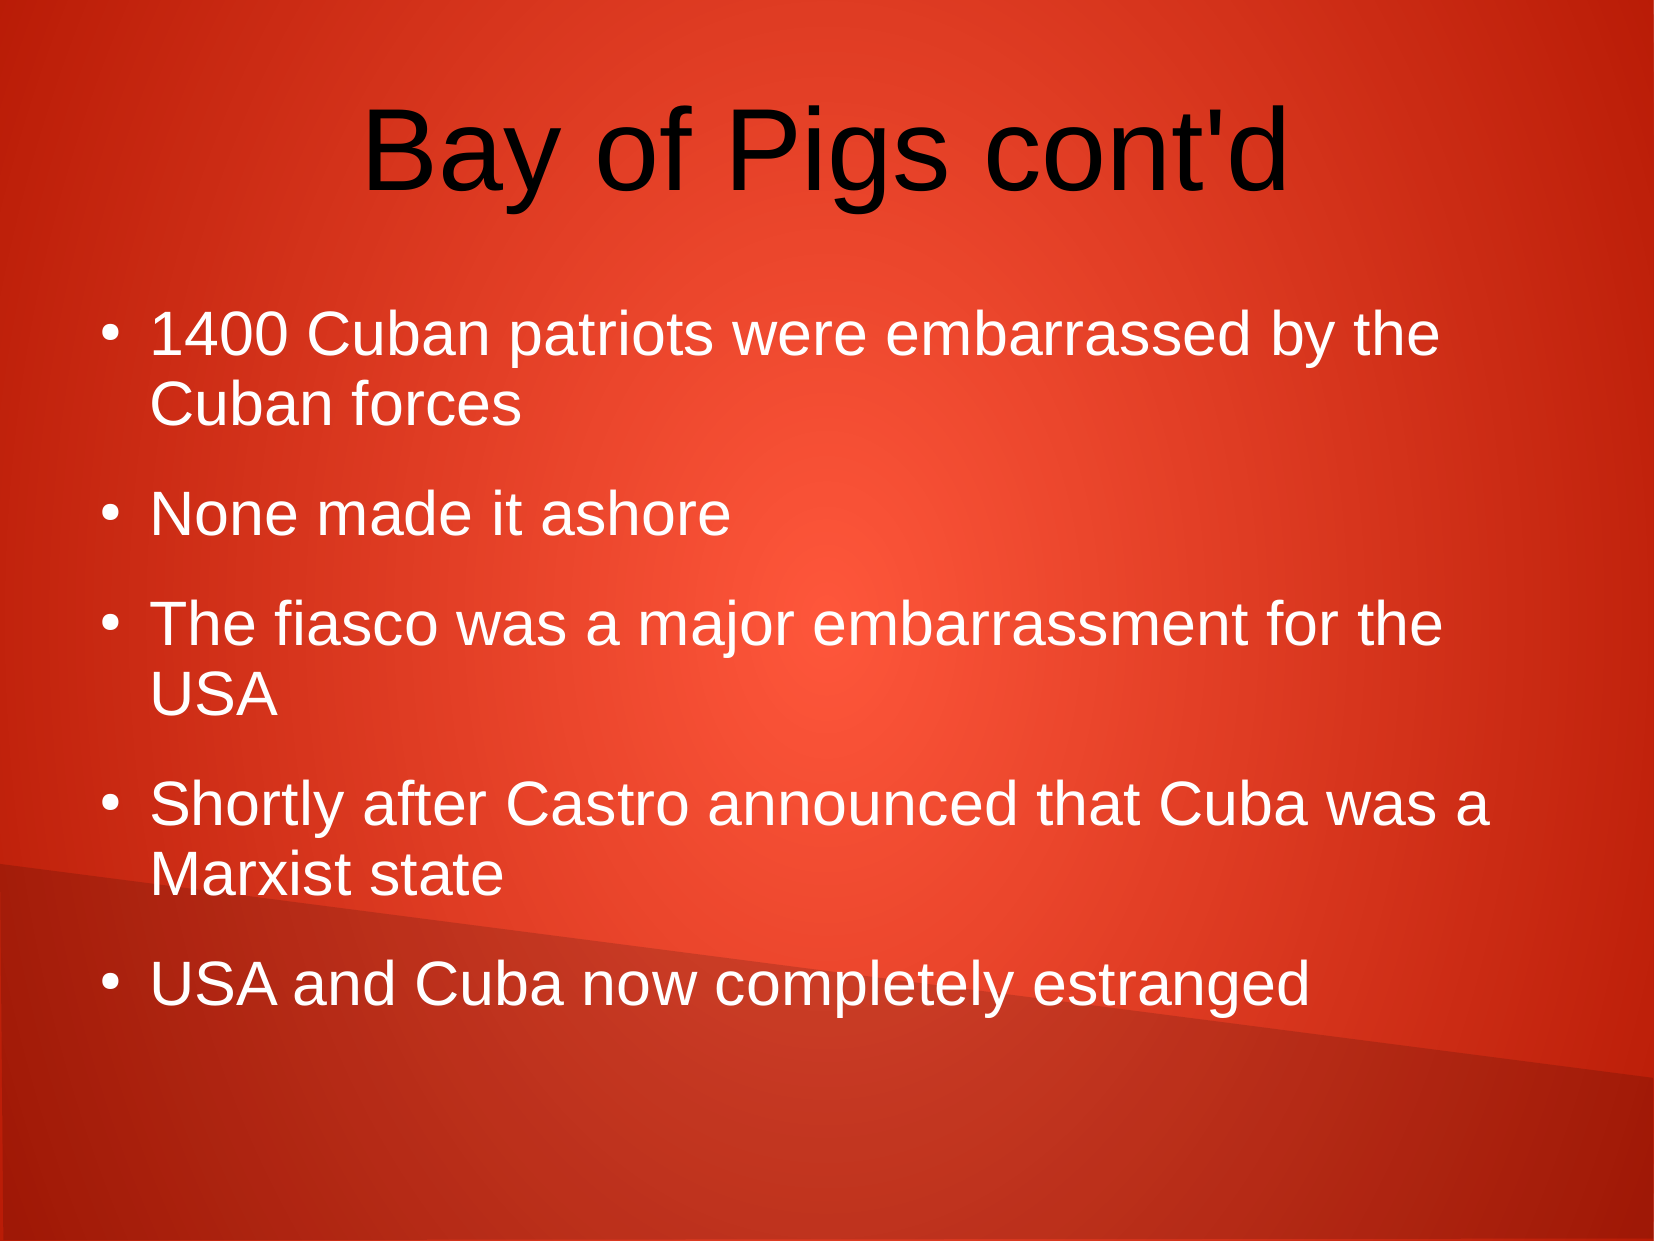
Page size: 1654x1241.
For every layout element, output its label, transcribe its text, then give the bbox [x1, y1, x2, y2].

title Bay of Pigs cont'd [82, 47, 1571, 252]
list 1400 Cuban patriots were embarrassed by the Cuban forces None made it ashore The fiasco was a major embarrassment for the USA Shortly after Castro announced that Cuba was a Marxist state USA and Cuba now completely estranged [82, 299, 1571, 1019]
